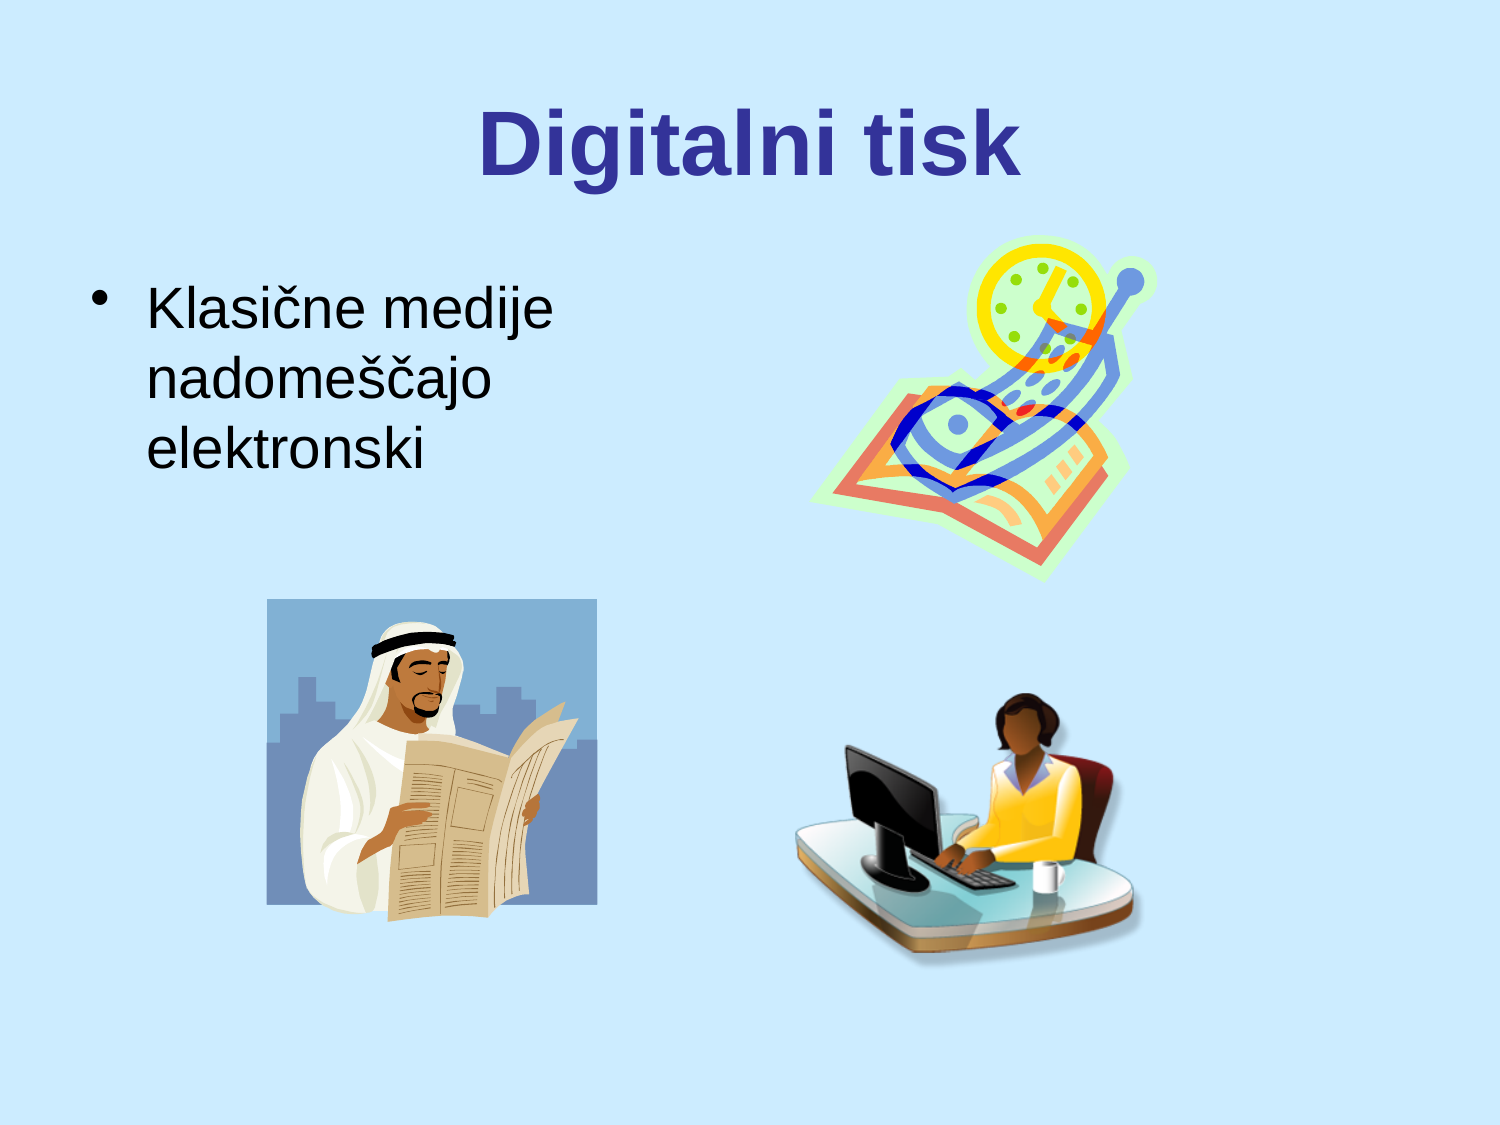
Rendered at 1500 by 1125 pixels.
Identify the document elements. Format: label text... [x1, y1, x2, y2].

picture [785, 645, 1150, 1005]
picture [265, 597, 599, 923]
picture [809, 231, 1161, 587]
list Klasične medije nadomeščajo elektronski [75, 262, 738, 1005]
title Digitalni tisk [75, 45, 1425, 233]
